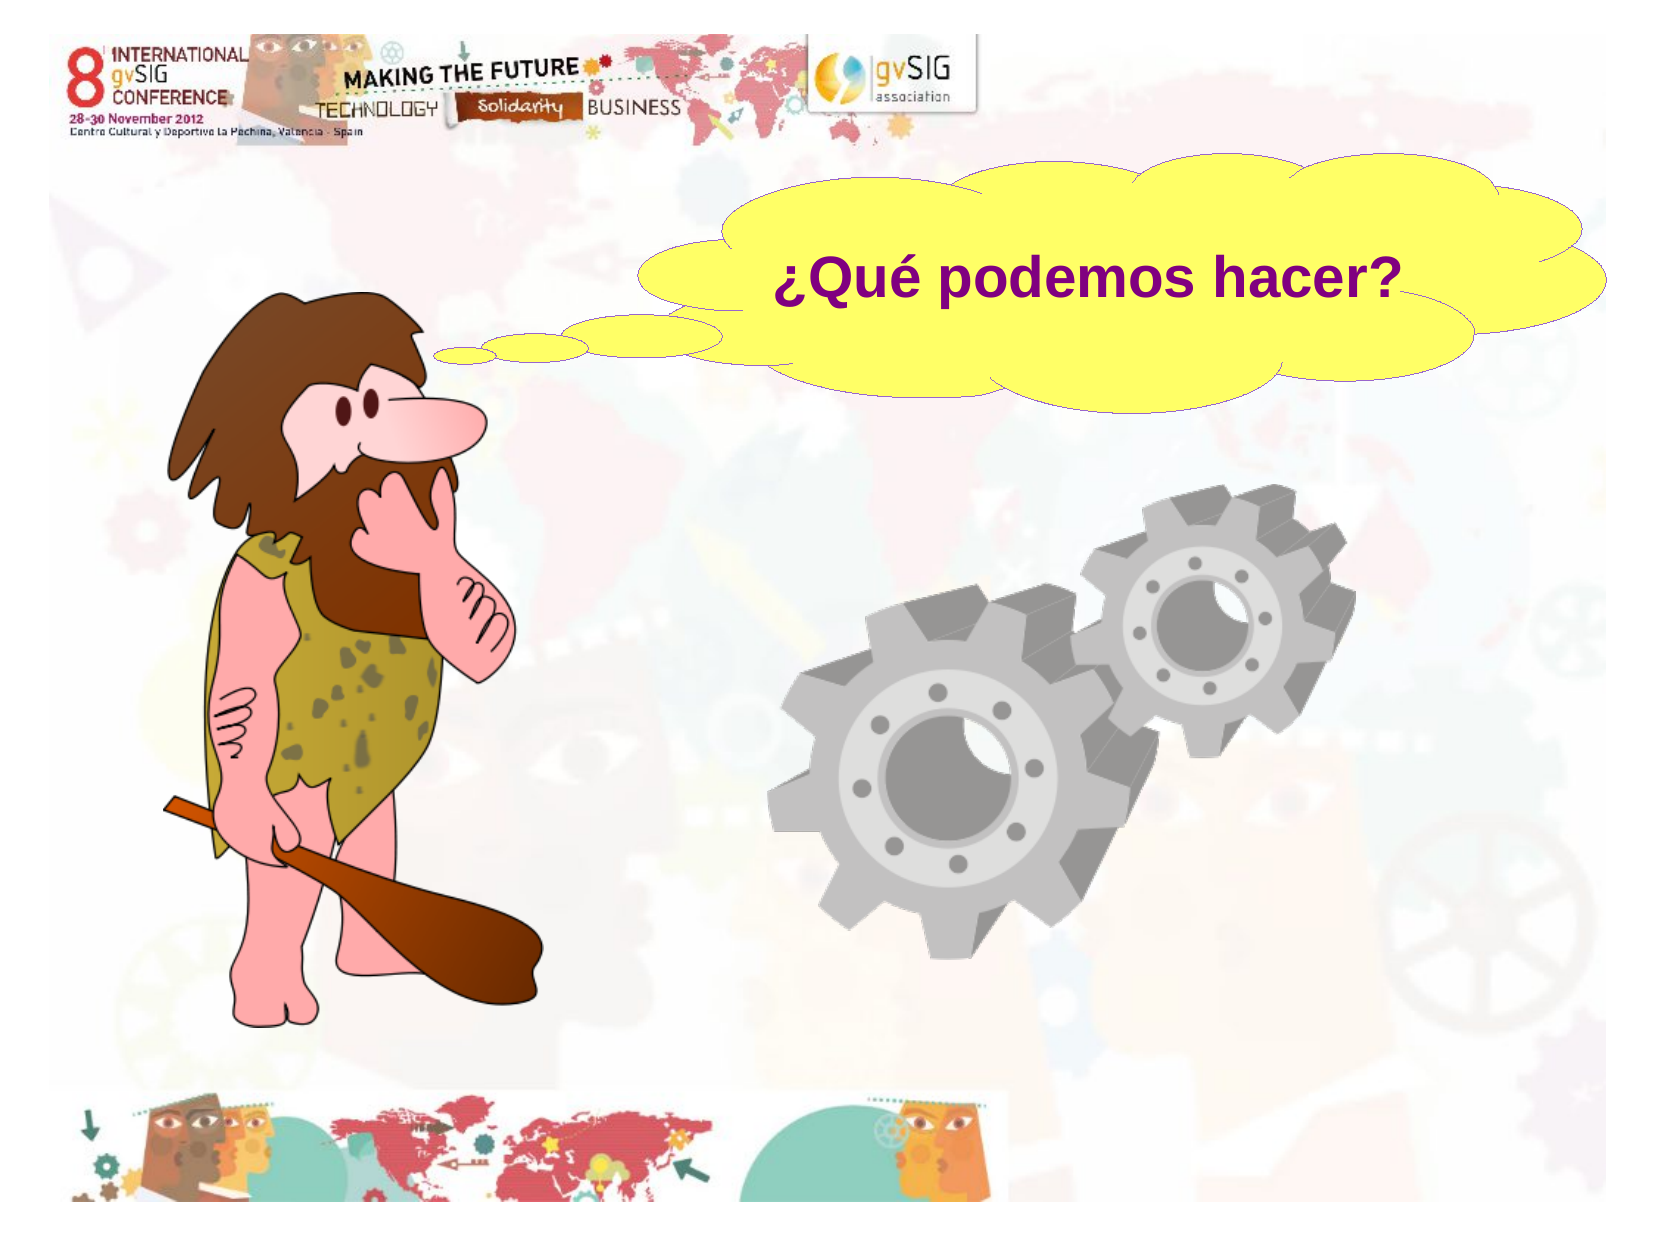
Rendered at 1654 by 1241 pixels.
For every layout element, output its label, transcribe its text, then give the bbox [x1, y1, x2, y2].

text_box ¿Qué podemos hacer? [433, 153, 1607, 414]
picture [49, 34, 1606, 1202]
